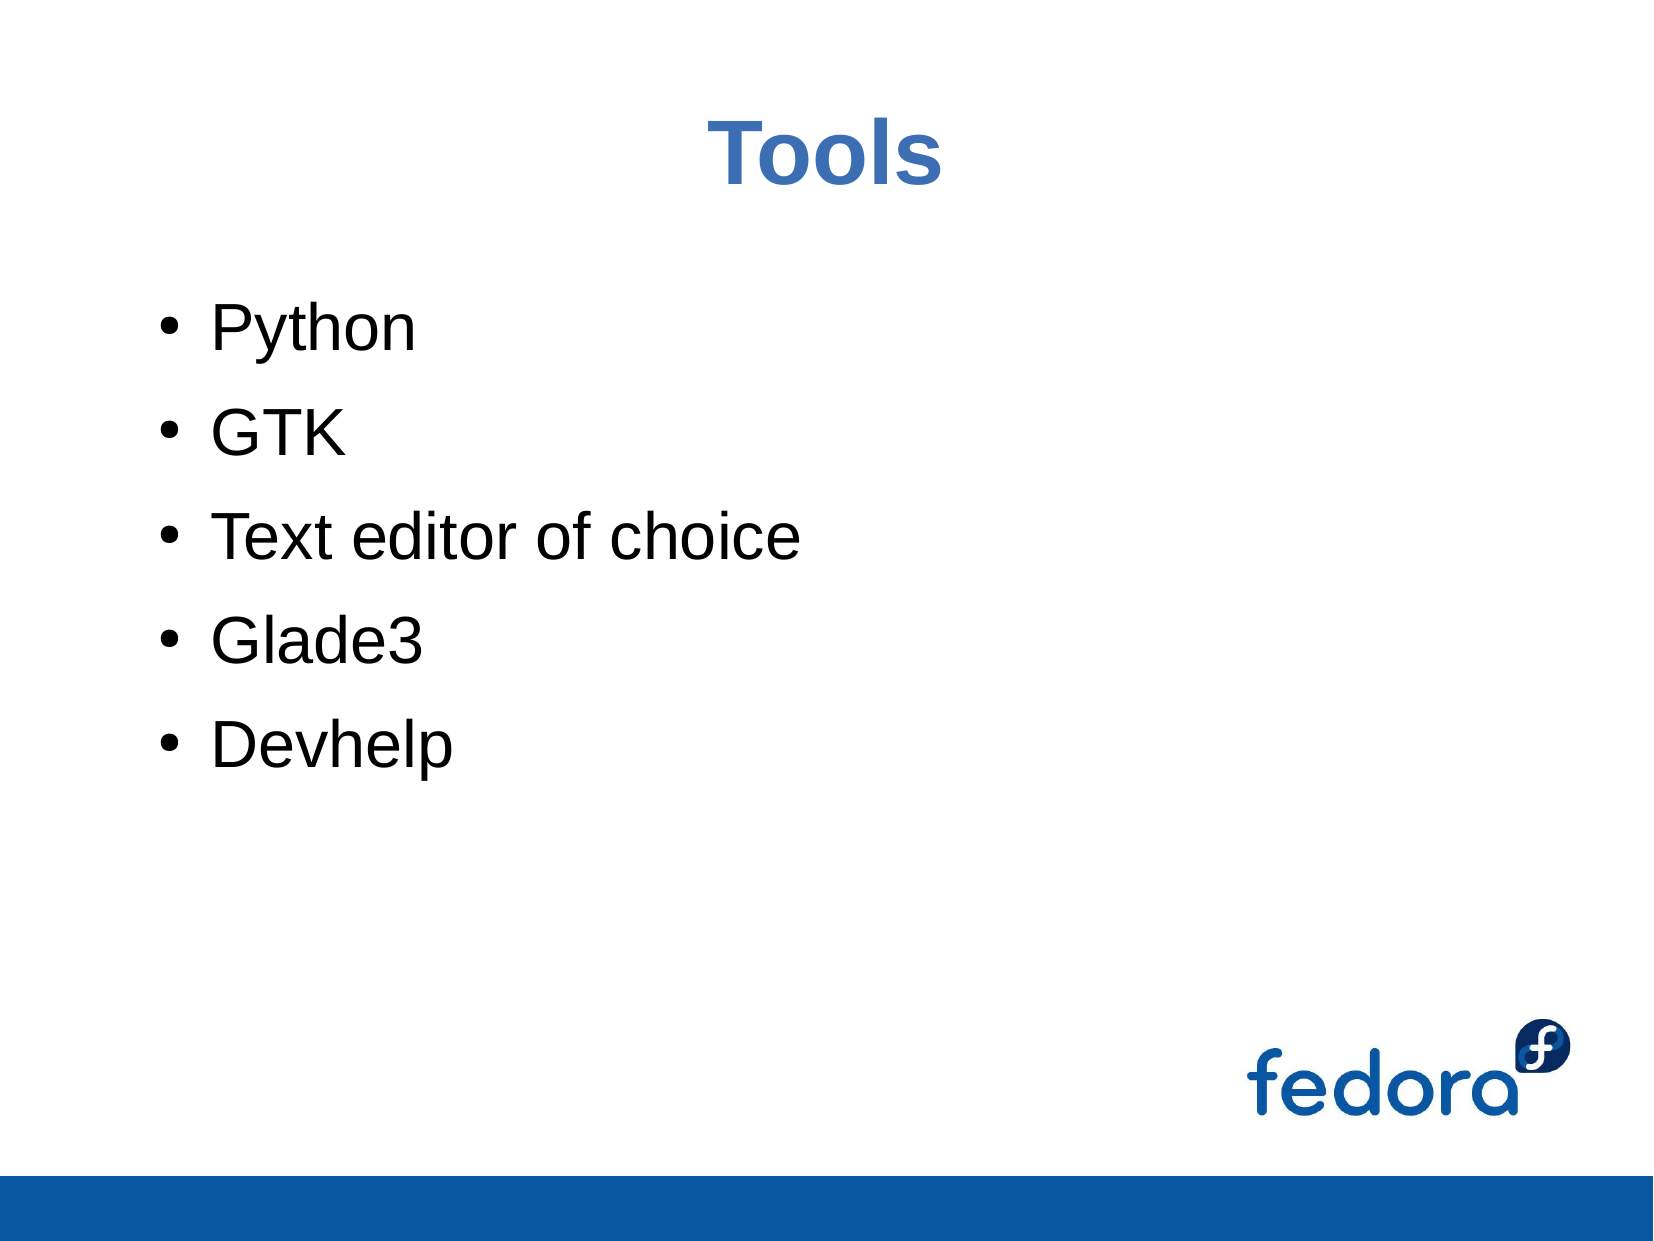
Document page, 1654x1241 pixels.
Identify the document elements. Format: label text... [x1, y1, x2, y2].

picture [0, 1176, 1653, 1241]
title Tools [82, 56, 1571, 250]
picture [1237, 1010, 1576, 1125]
list Python GTK Text editor of choice Glade3 Devhelp [82, 290, 1571, 1095]
